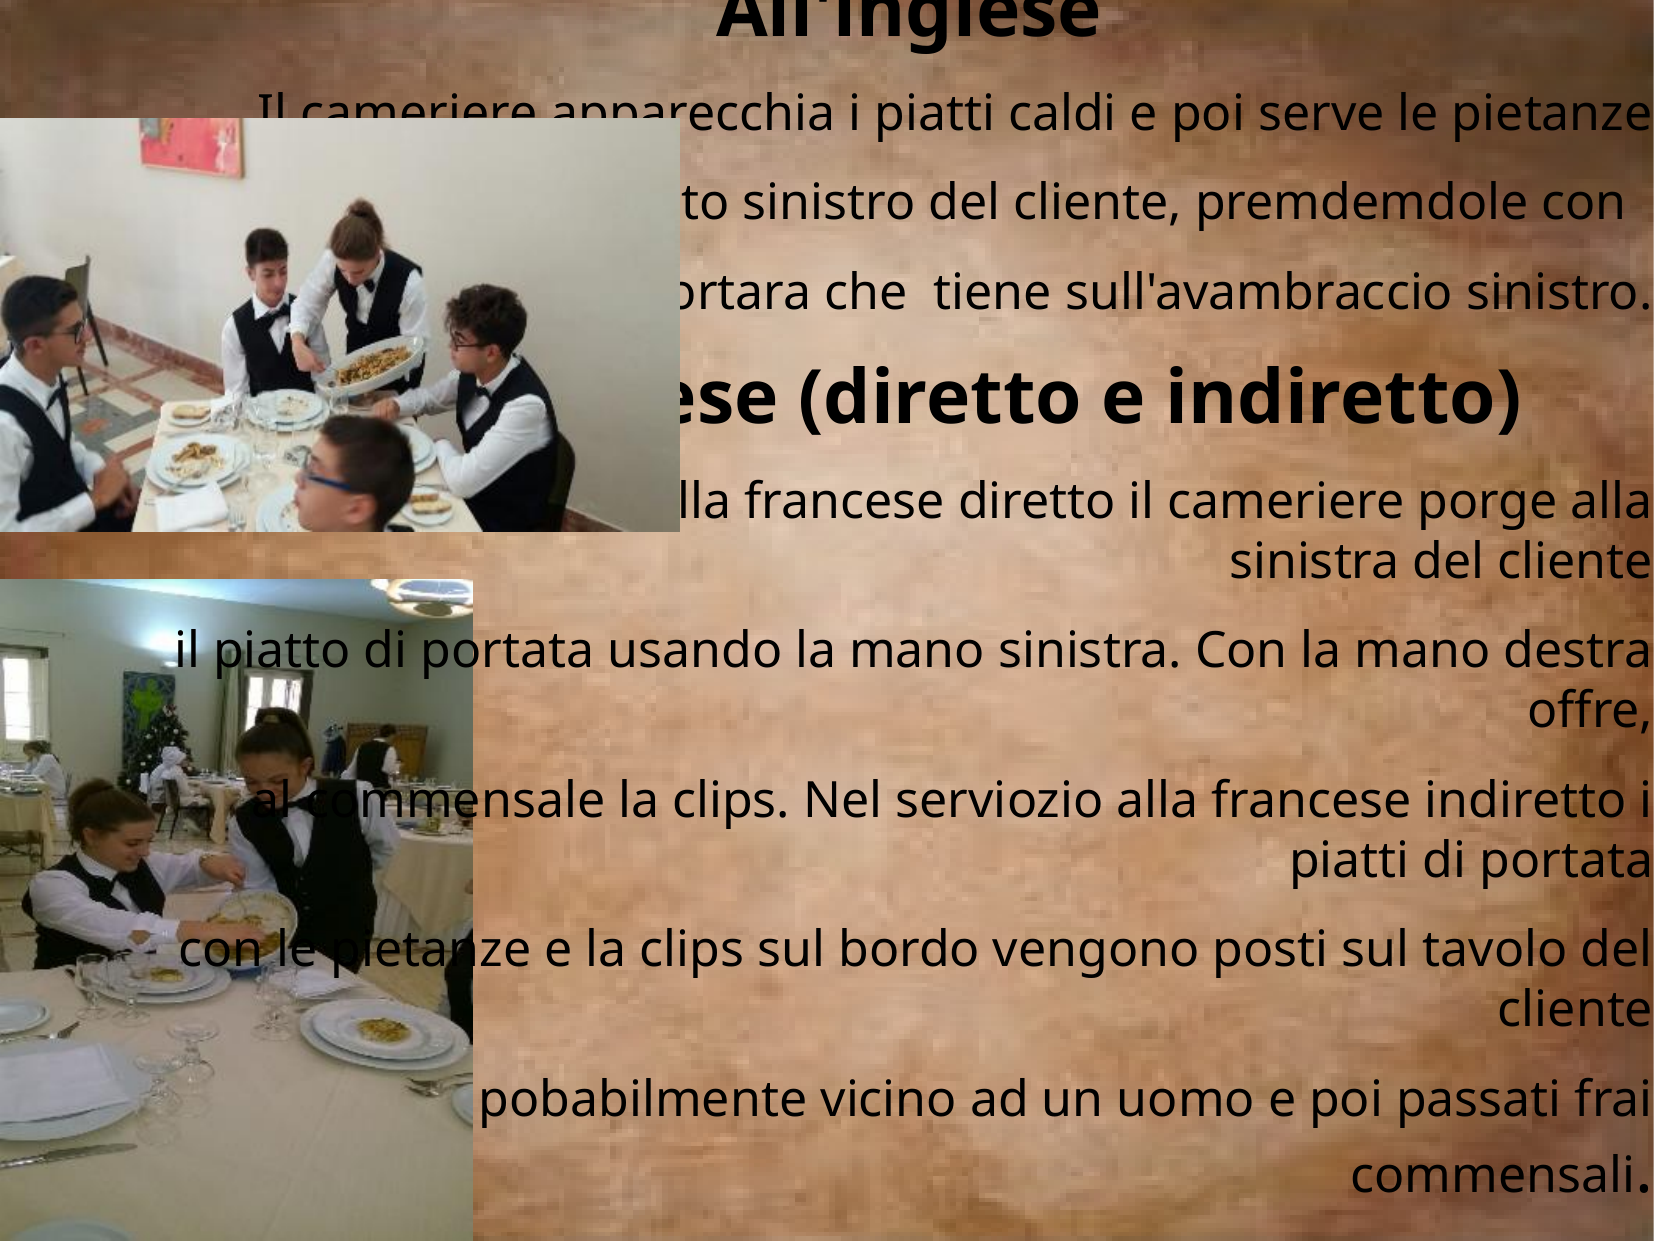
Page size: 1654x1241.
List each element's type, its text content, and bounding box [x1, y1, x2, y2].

picture [0, 0, 680, 1241]
list All'inglese Il cameriere apparecchia i piatti caldi e poi serve le pietanze Dal lato sinistro del cliente, premdemdole con Le clips dai piatti di portara che tiene sull'avambraccio sinistro. Alla francese (diretto e indiretto) Nel servizio alla francese diretto il cameriere porge alla sinistra del cliente il piatto di portata usando la mano sinistra. Con la mano destra offre, al commensale la clips. Nel serviozio alla francese indiretto i piatti di portata con le pietanze e la clips sul bordo vengono posti sul tavolo del cliente pobabilmente vicino ad un uomo e poi passati frai commensali. [165, 0, 1654, 1241]
